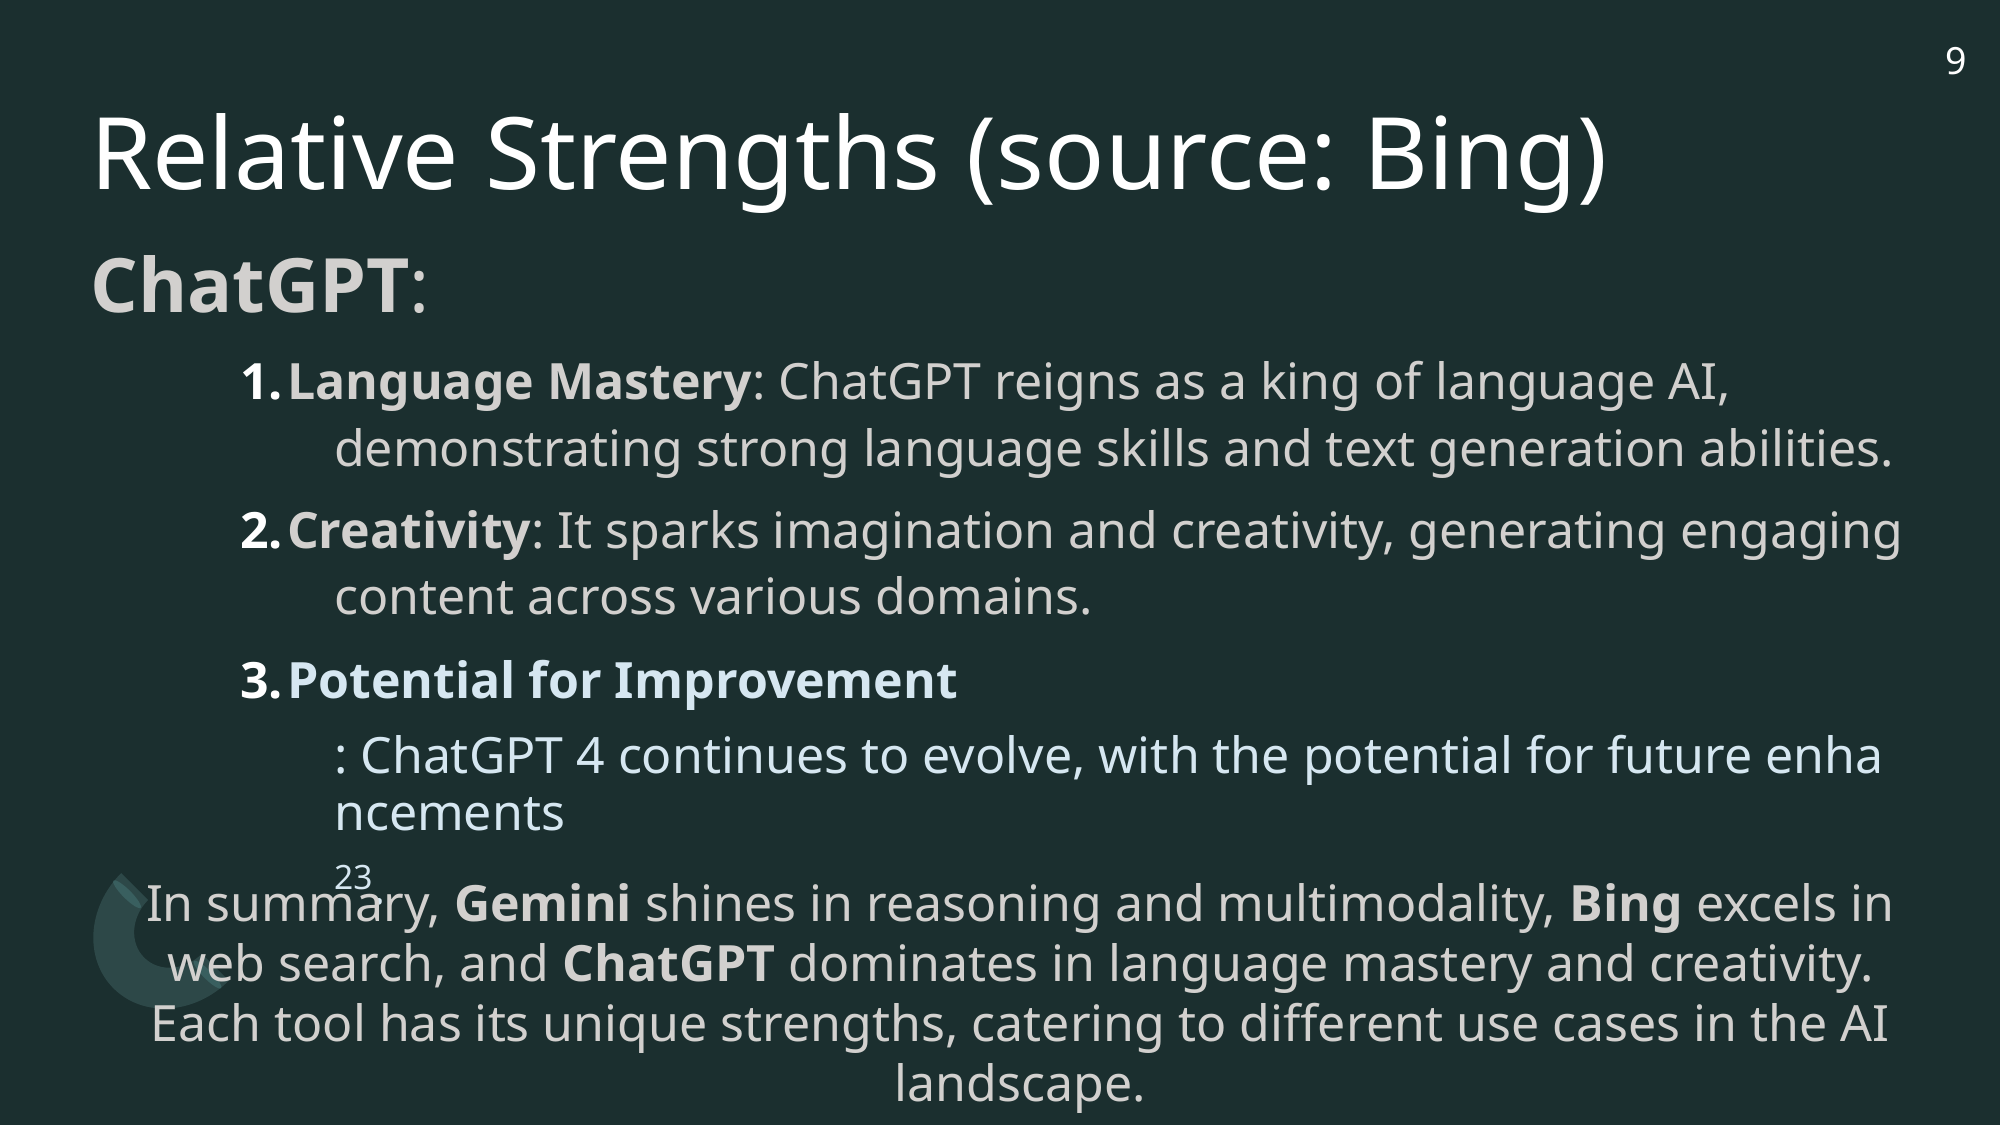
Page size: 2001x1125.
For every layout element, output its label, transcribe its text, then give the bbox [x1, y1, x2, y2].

title Relative Strengths (source: Bing) [90, 90, 1910, 228]
text_box In summary, Gemini shines in reasoning and multimodality, Bing excels in web search, and ChatGPT dominates in language mastery and creativity. Each tool has its unique strengths, catering to different use cases in the AI landscape. [111, 863, 1931, 1061]
text_box 9 [1930, 29, 2000, 91]
list ChatGPT: Language Mastery: ChatGPT reigns as a king of language AI, demonstrating strong language skills and text generation abilities. Creativity: It sparks imagination and creativity, generating engaging content across various domains. Potential for Improvement: ChatGPT 4 continues to evolve, with the potential for future enhancements23. [90, 228, 1910, 882]
